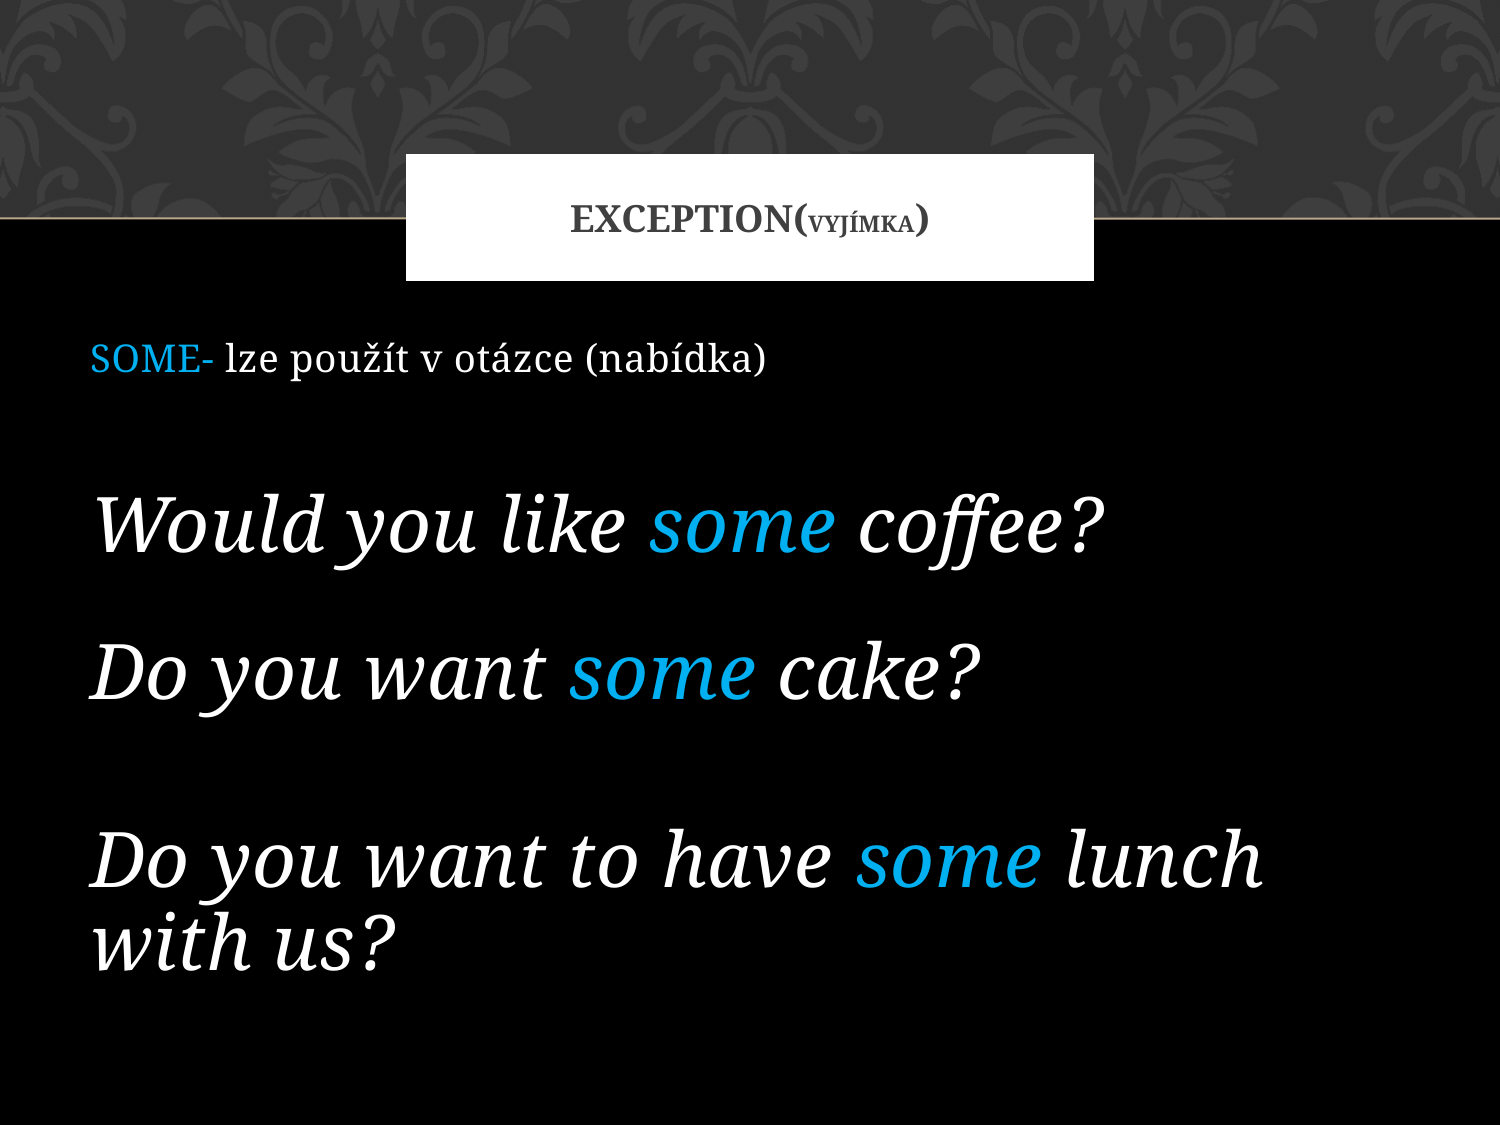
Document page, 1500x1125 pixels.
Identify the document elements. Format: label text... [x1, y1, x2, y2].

list SOME- lze použít v otázce (nabídka) Would you like some coffee? Do you want some cake? Do you want to have some lunch with us? [75, 331, 1426, 1000]
title EXCEPTION(vyjímka) [412, 159, 1088, 275]
